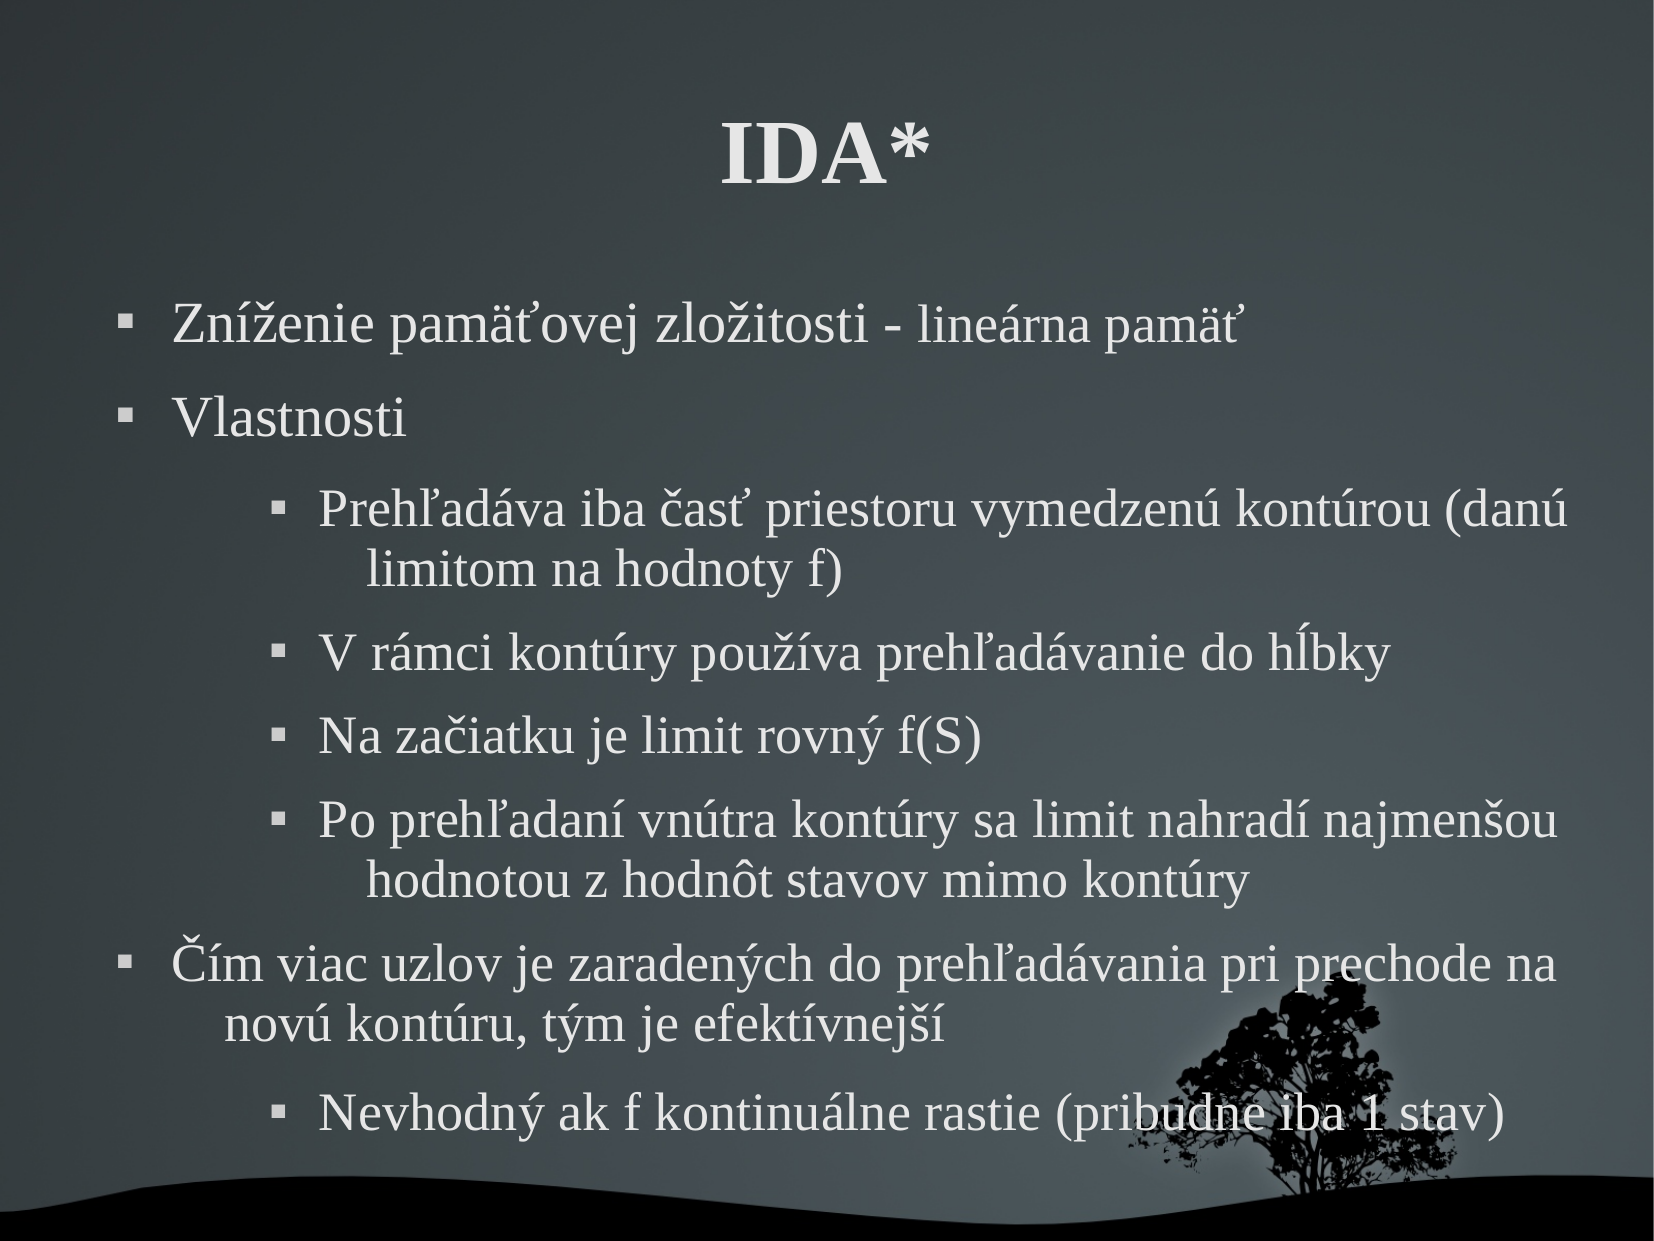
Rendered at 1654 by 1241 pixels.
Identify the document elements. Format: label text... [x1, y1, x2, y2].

title IDA* [82, 49, 1571, 257]
picture [0, 0, 1654, 1241]
list Zníženie pamäťovej zložitosti - lineárna pamäť Vlastnosti Prehľadáva iba časť priestoru vymedzenú kontúrou (danú limitom na hodnoty f) V rámci kontúry používa prehľadávanie do hĺbky Na začiatku je limit rovný f(S) Po prehľadaní vnútra kontúry sa limit nahradí najmenšou hodnotou z hodnôt stavov mimo kontúry Čím viac uzlov je zaradených do prehľadávania pri prechode na novú kontúru, tým je efektívnejší Nevhodný ak f kontinuálne rastie (pribudne iba 1 stav) [82, 290, 1571, 1241]
